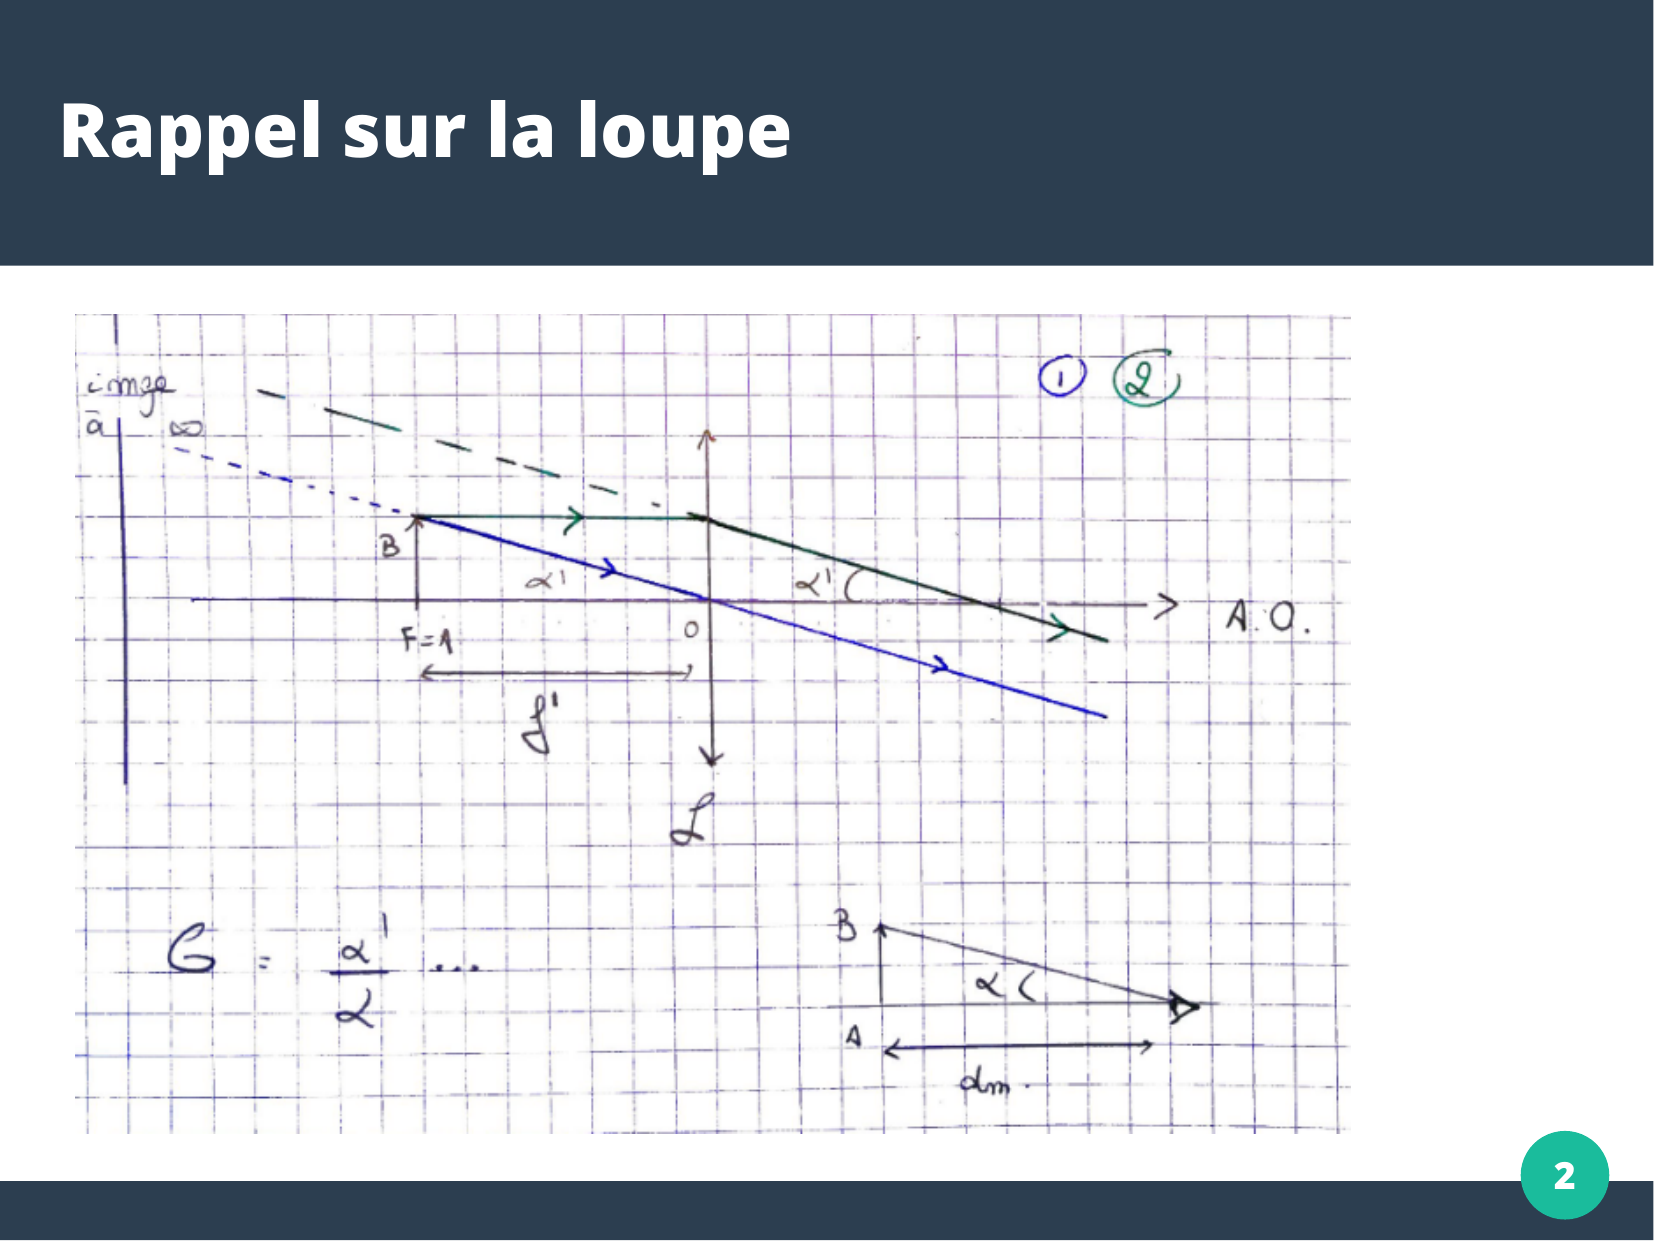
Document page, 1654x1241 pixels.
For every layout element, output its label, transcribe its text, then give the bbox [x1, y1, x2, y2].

title Rappel sur la loupe [59, 49, 1595, 207]
picture [75, 314, 1351, 1134]
